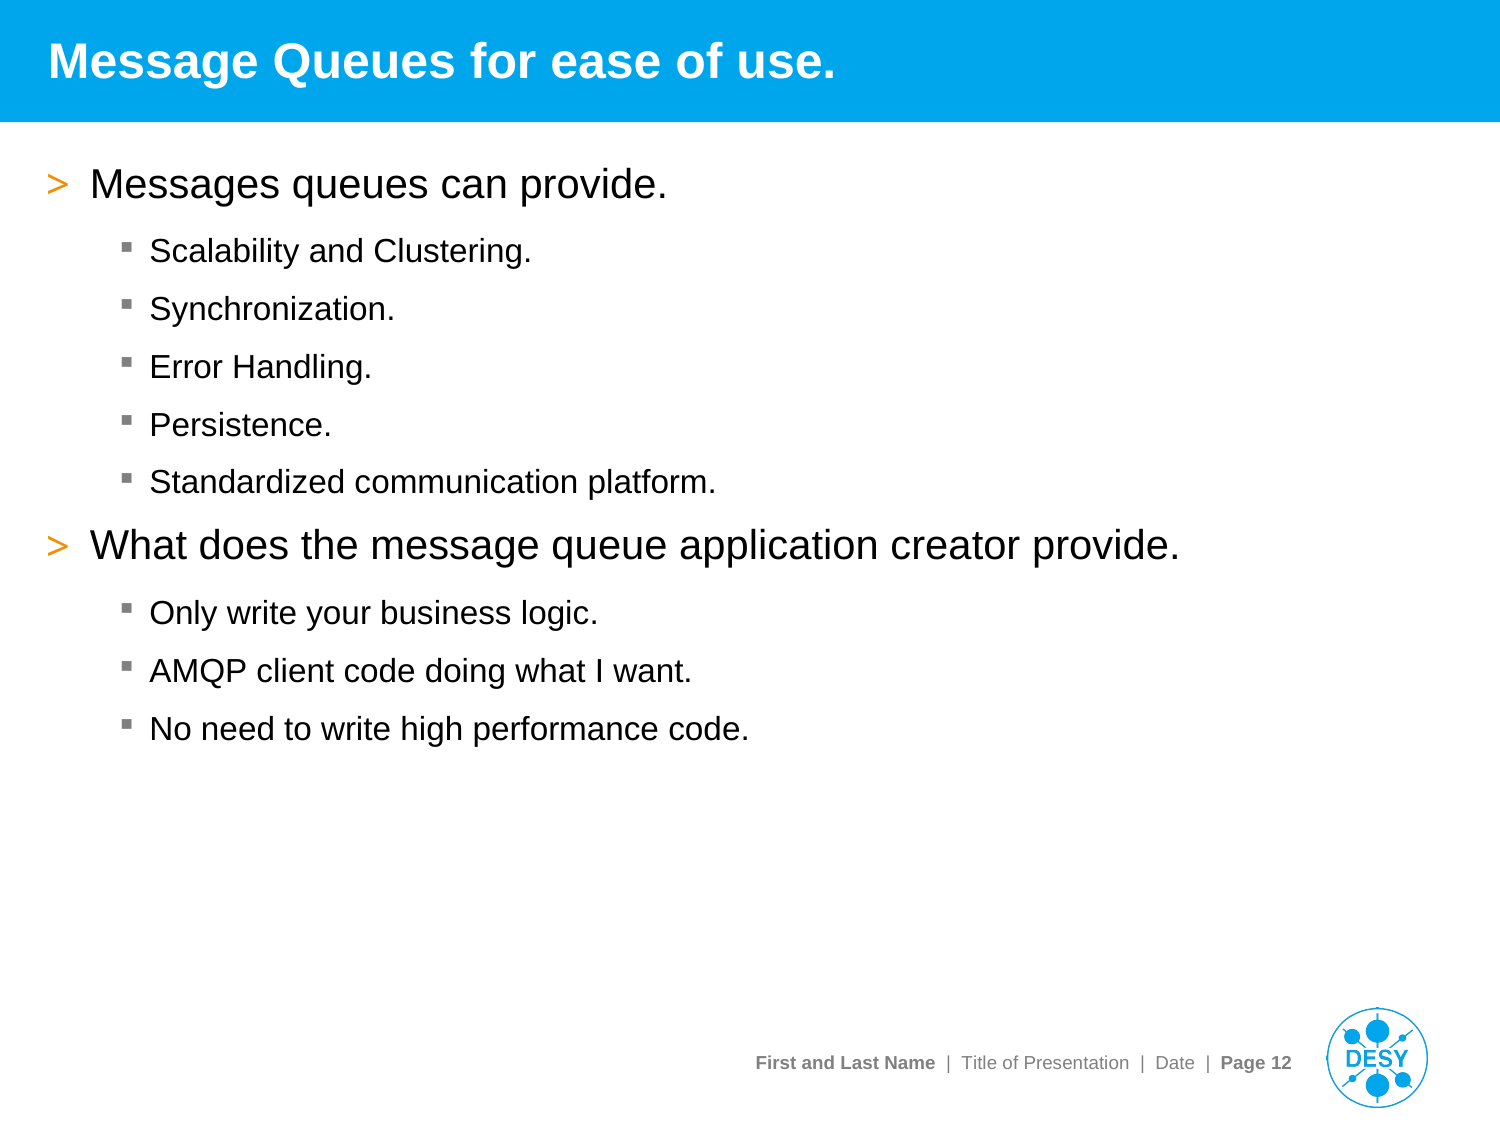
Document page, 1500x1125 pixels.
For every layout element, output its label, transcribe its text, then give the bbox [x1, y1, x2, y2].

list Messages queues can provide. Scalability and Clustering. Synchronization. Error Handling. Persistence. Standardized communication platform. What does the message queue application creator provide. Only write your business logic. AMQP client code doing what I want. No need to write high performance code. [46, 160, 1444, 889]
picture [1326, 1007, 1428, 1108]
title Message Queues for ease of use. [47, 24, 1446, 99]
